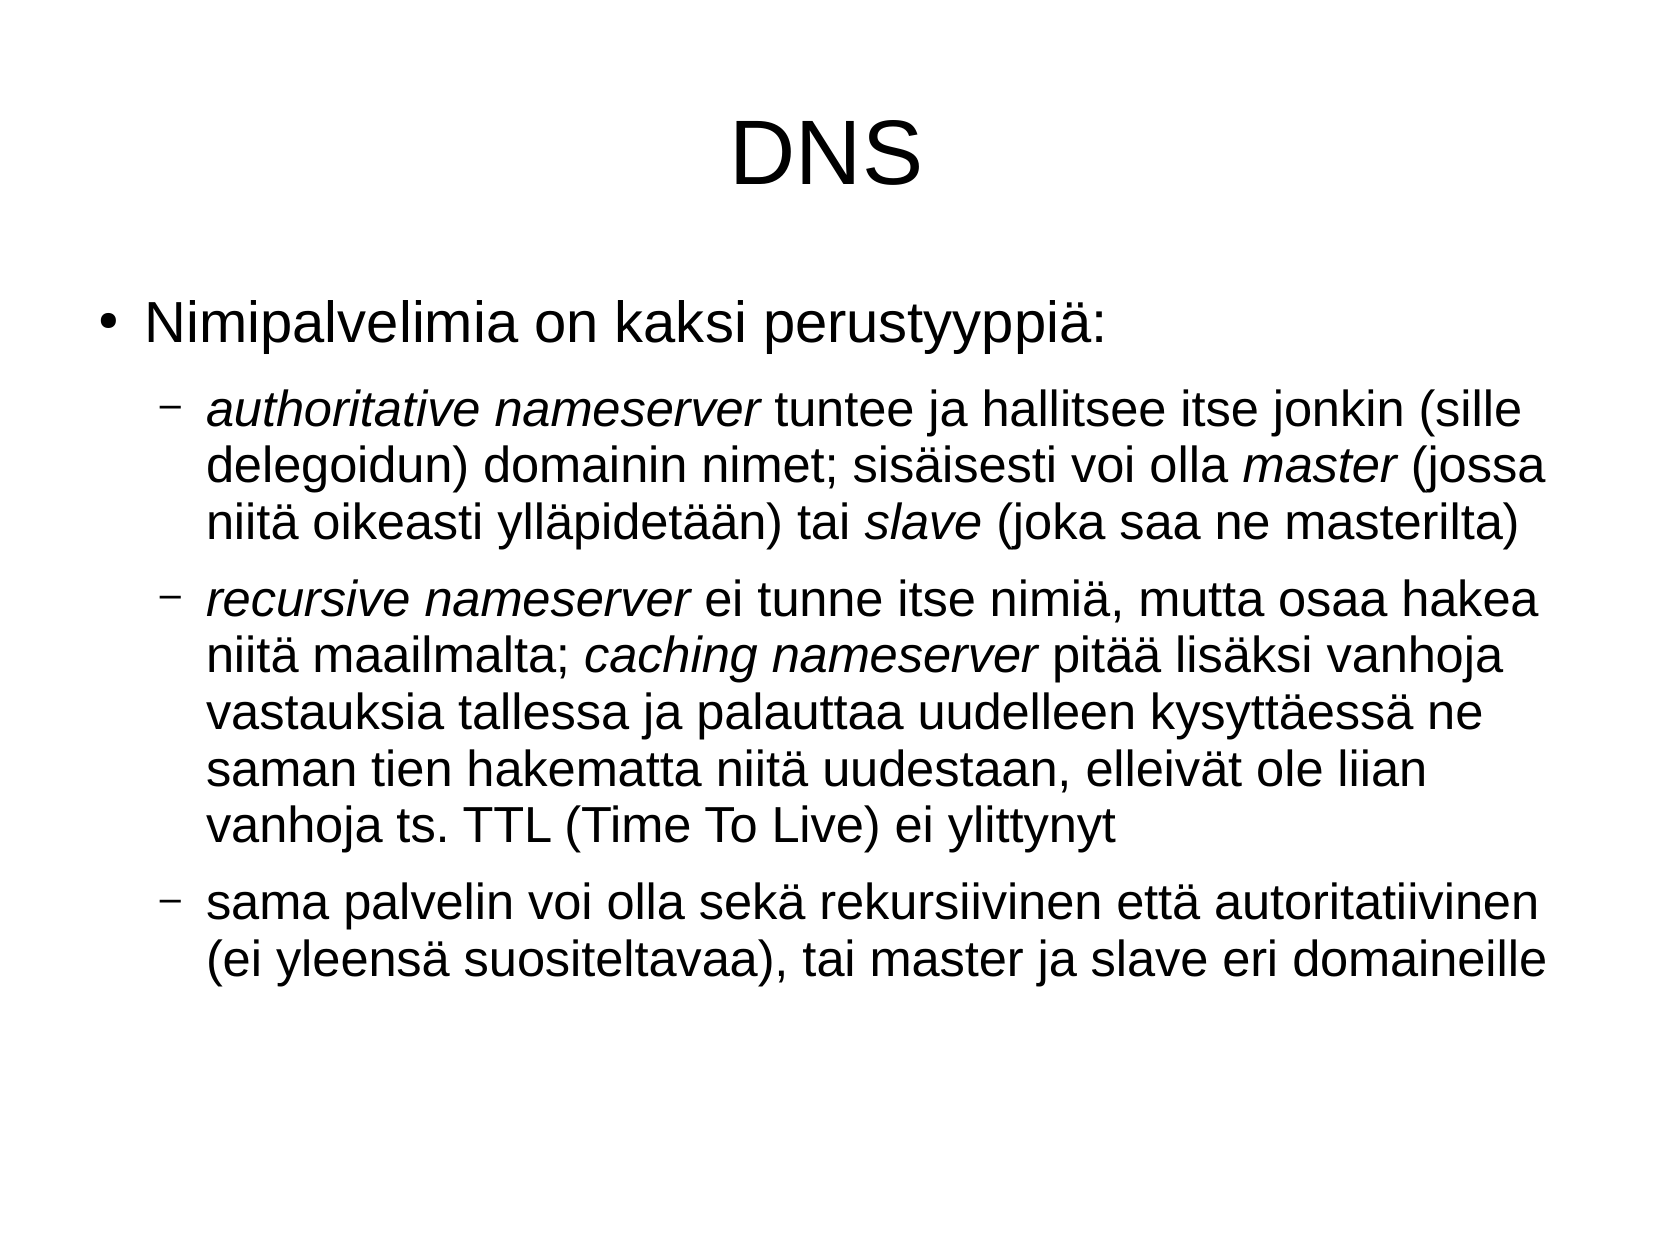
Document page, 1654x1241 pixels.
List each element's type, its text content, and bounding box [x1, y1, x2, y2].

title DNS [82, 49, 1571, 257]
list Nimipalvelimia on kaksi perustyyppiä: authoritative nameserver tuntee ja hallitsee itse jonkin (sille delegoidun) domainin nimet; sisäisesti voi olla master (jossa niitä oikeasti ylläpidetään) tai slave (joka saa ne masterilta) recursive nameserver ei tunne itse nimiä, mutta osaa hakea niitä maailmalta; caching nameserver pitää lisäksi vanhoja vastauksia tallessa ja palauttaa uudelleen kysyttäessä ne saman tien hakematta niitä uudestaan, elleivät ole liian vanhoja ts. TTL (Time To Live) ei ylittynyt sama palvelin voi olla sekä rekursiivinen että autoritatiivinen (ei yleensä suositeltavaa), tai master ja slave eri domaineille [82, 290, 1571, 1010]
